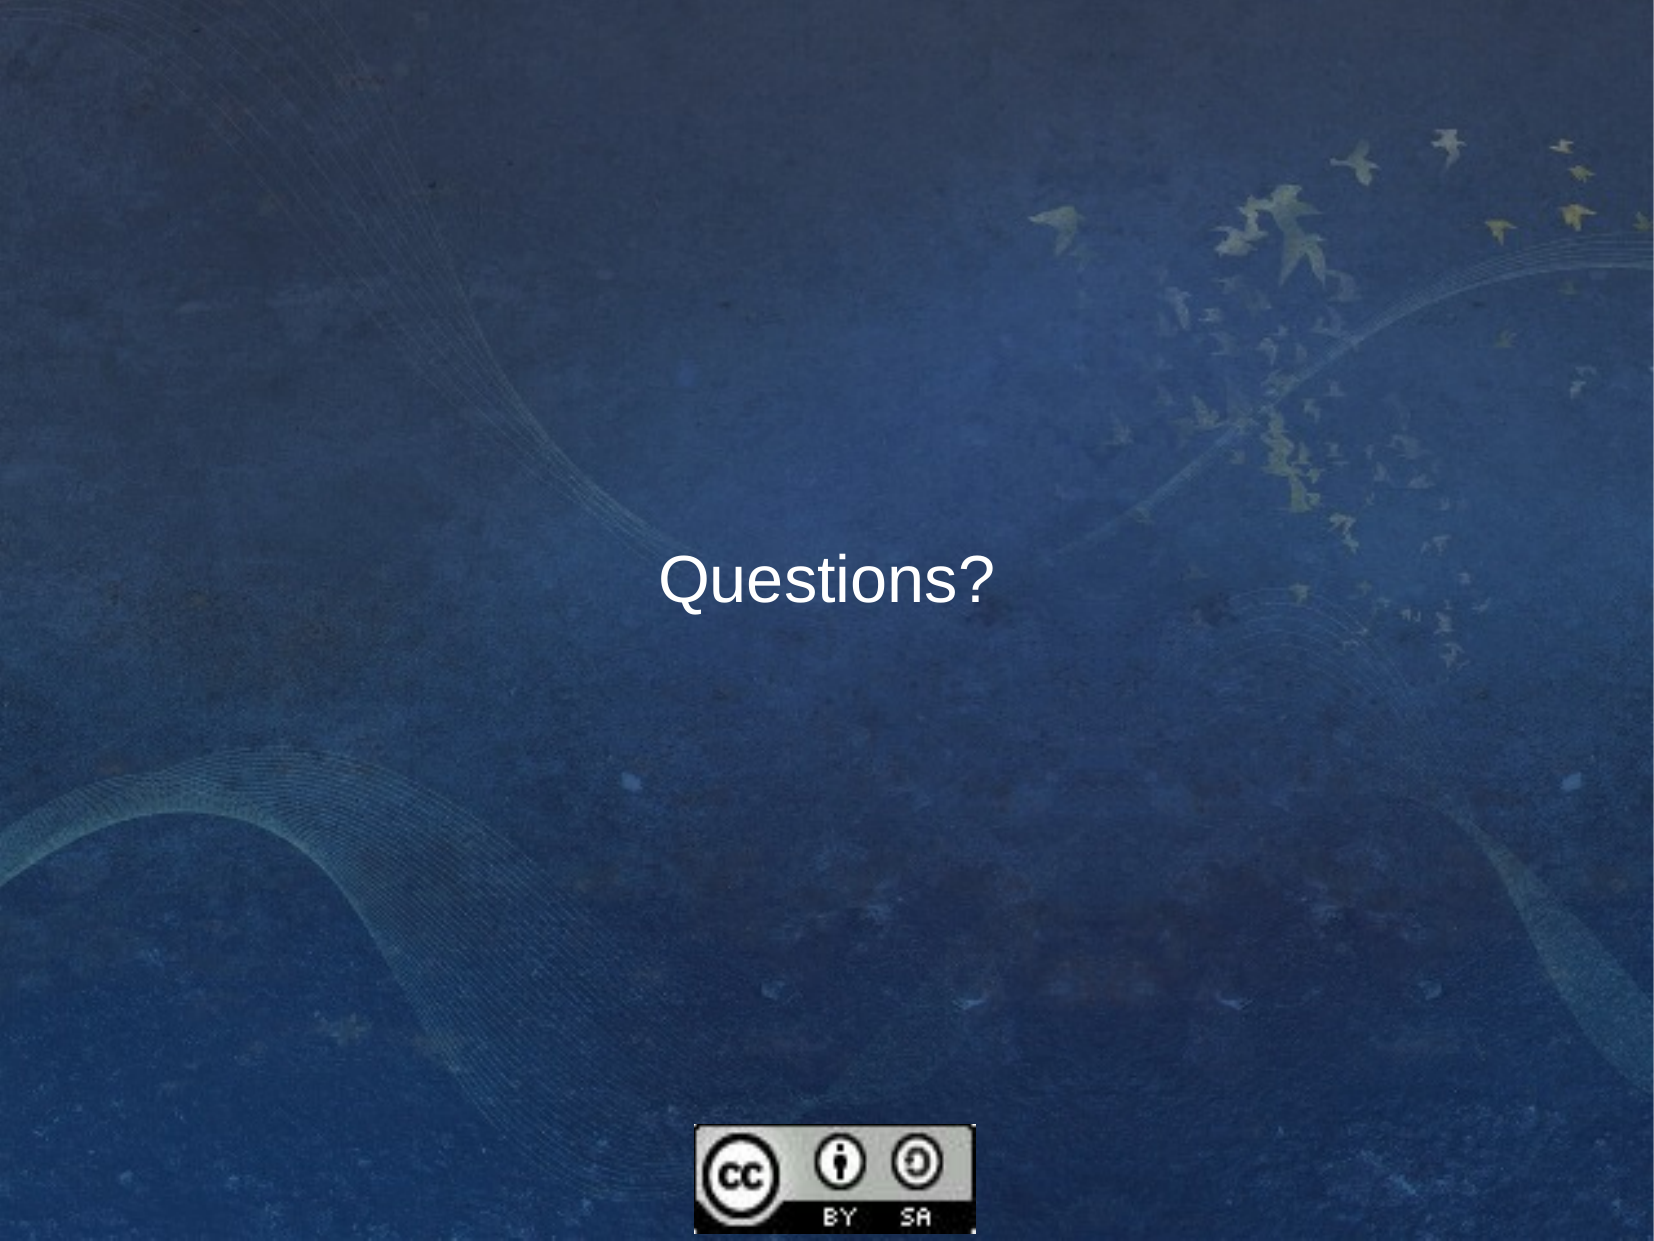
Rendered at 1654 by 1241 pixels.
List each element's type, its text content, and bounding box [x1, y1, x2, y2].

picture [0, 0, 1654, 1241]
subtitle Questions? [82, 56, 1571, 1102]
